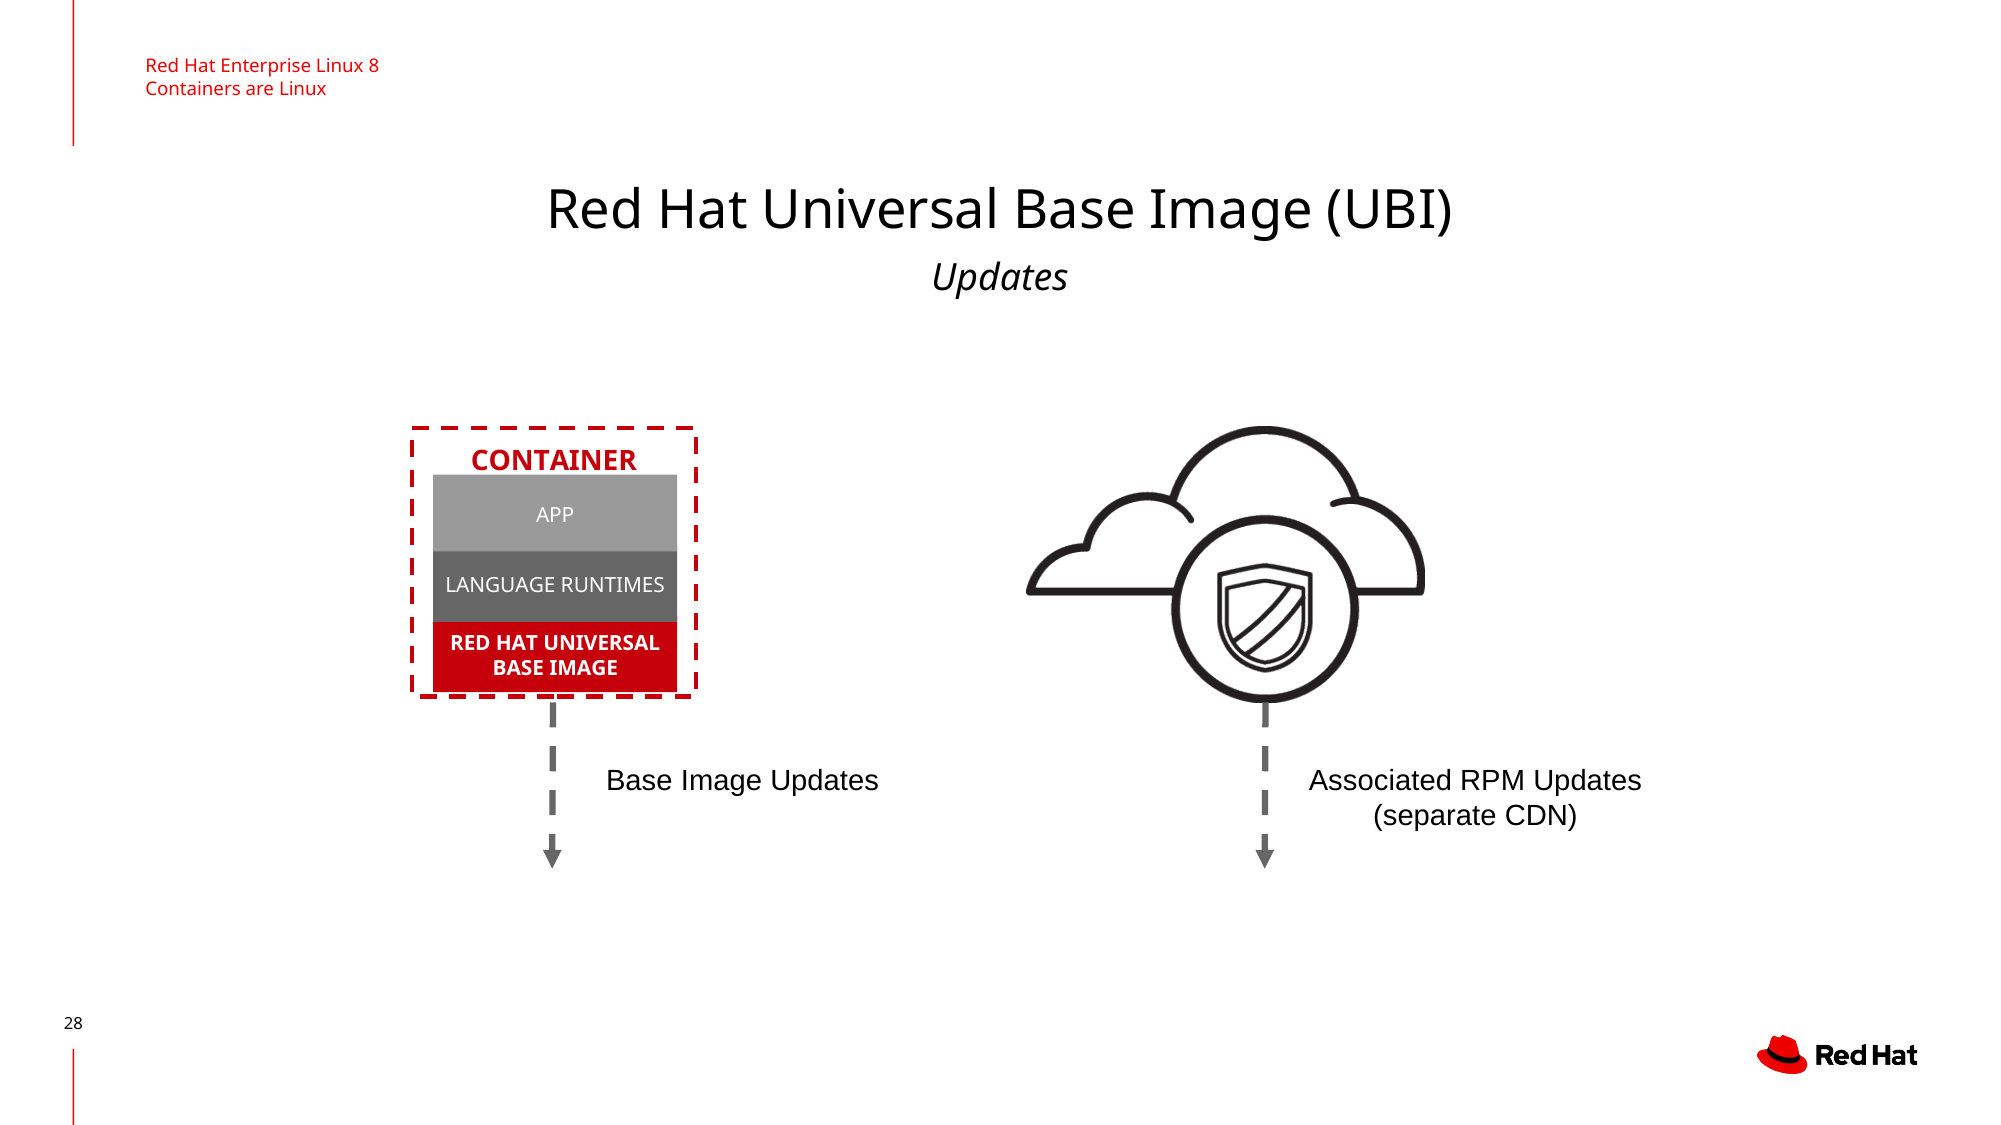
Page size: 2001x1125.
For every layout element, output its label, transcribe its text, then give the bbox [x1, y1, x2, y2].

text_box APP [433, 474, 678, 552]
text_box LANGUAGE RUNTIMES [433, 552, 678, 622]
title Red Hat Universal Base Image (UBI) Updates [287, 155, 1713, 314]
picture [1757, 1035, 1918, 1074]
text_box Base Image Updates [570, 746, 915, 793]
text_box CONTAINER [411, 428, 697, 697]
picture [1026, 426, 1425, 703]
text_box RED HAT UNIVERSAL BASE IMAGE [433, 622, 678, 693]
text_box Associated RPM Updates (separate CDN) [1283, 746, 1668, 793]
text_box Red Hat Enterprise Linux 8 Containers are Linux [73, 9, 919, 144]
text_box <number> [13, 1012, 134, 1036]
